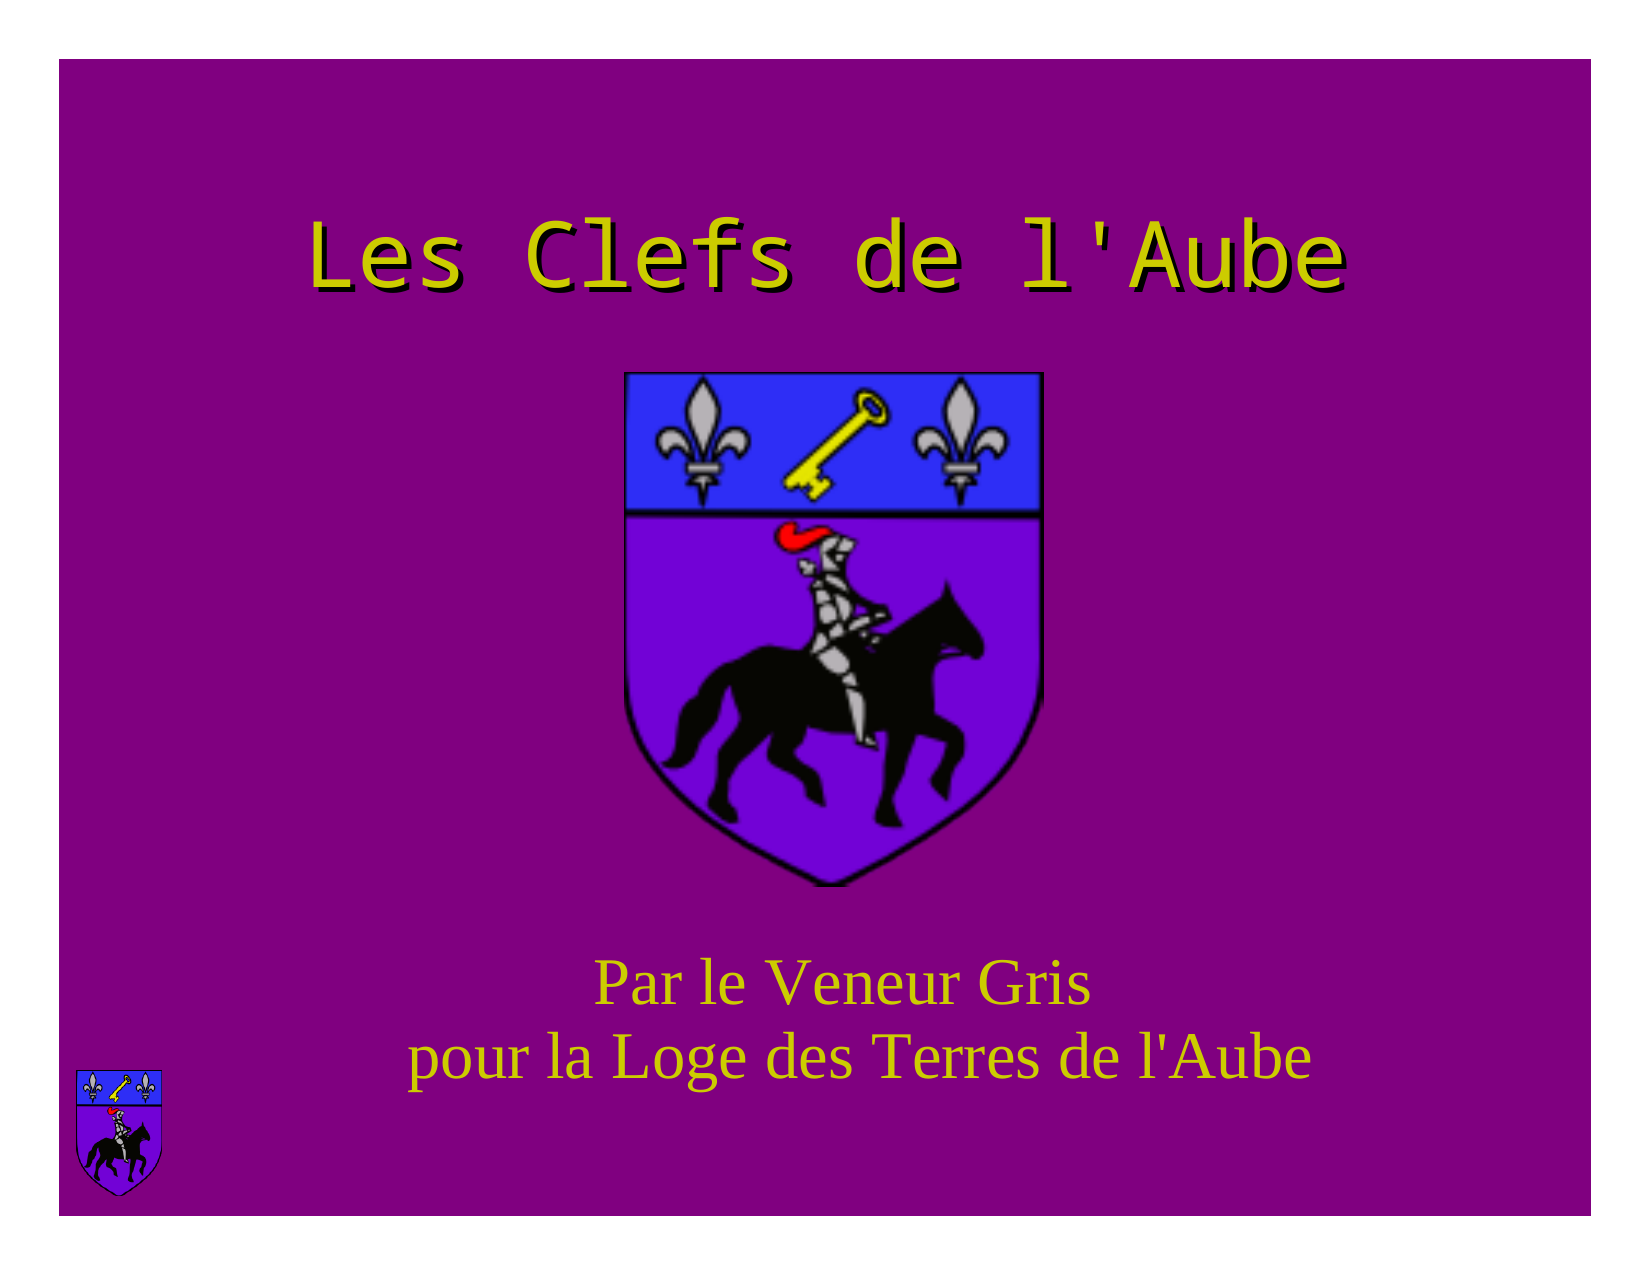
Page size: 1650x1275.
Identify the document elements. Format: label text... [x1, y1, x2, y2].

subtitle Par le Veneur Gris pour la Loge des Terres de l'Aube [171, 928, 1480, 1110]
picture [76, 1070, 162, 1196]
title Les Clefs de l'Aube [171, 155, 1480, 349]
picture [624, 372, 1044, 887]
